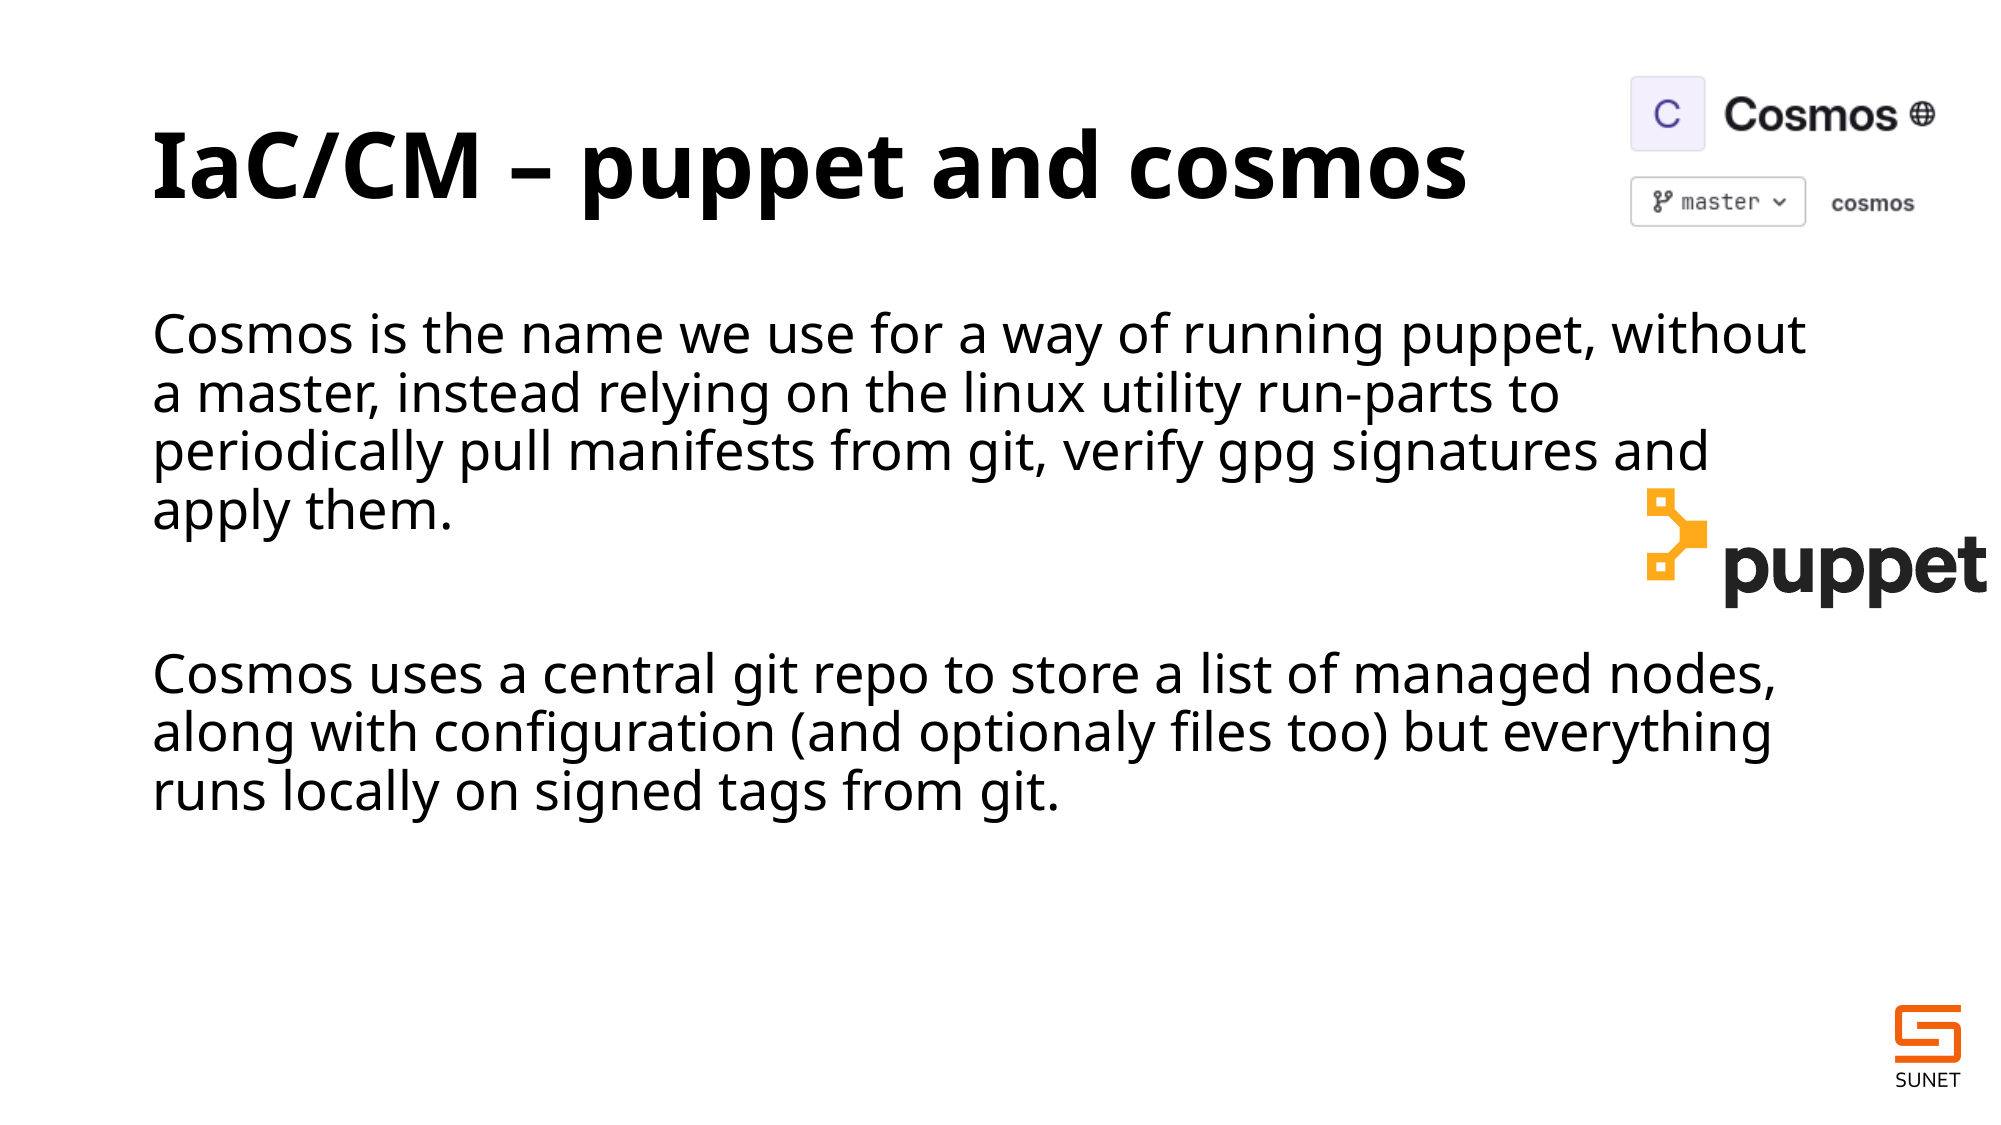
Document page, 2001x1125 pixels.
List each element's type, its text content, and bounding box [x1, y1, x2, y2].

picture [1895, 1005, 1961, 1092]
list Cosmos is the name we use for a way of running puppet, without a master, instead relying on the linux utility run-parts to periodically pull manifests from git, verify gpg signatures and apply them. Cosmos uses a central git repo to store a list of managed nodes, along with configuration (and optionaly files too) but everything runs locally on signed tags from git. [137, 299, 1863, 949]
picture [1607, 59, 1951, 249]
picture [1646, 487, 1988, 609]
title IaC/CM – puppet and cosmos [137, 59, 1863, 278]
